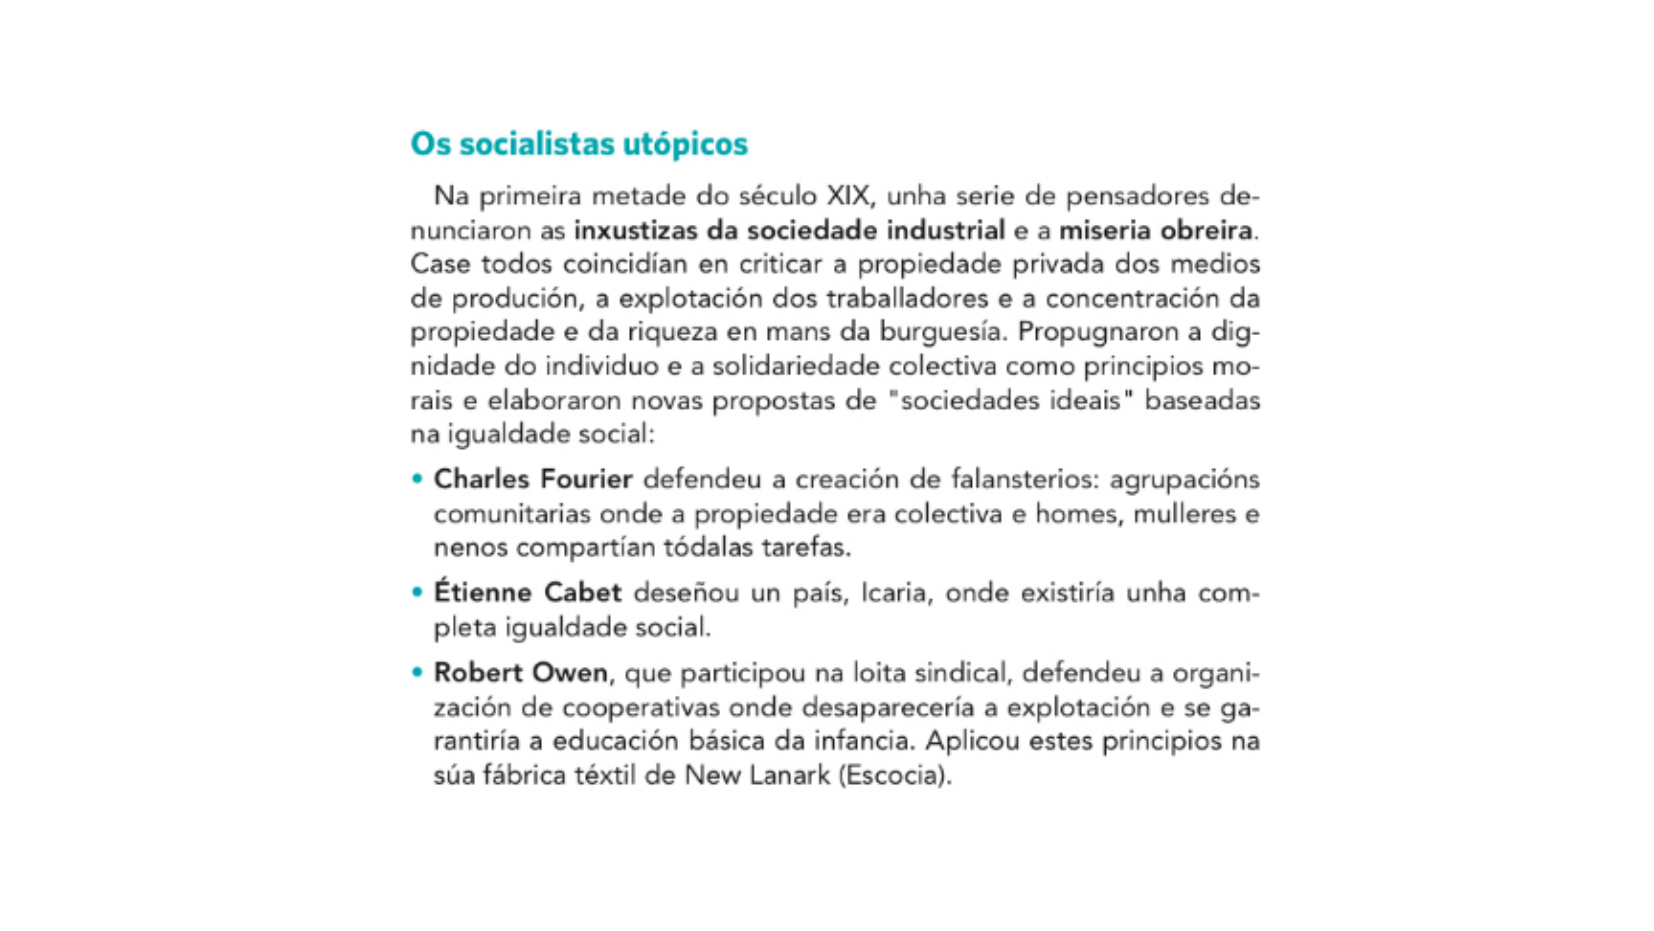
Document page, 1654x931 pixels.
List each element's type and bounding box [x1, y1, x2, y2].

picture [383, 111, 1285, 827]
